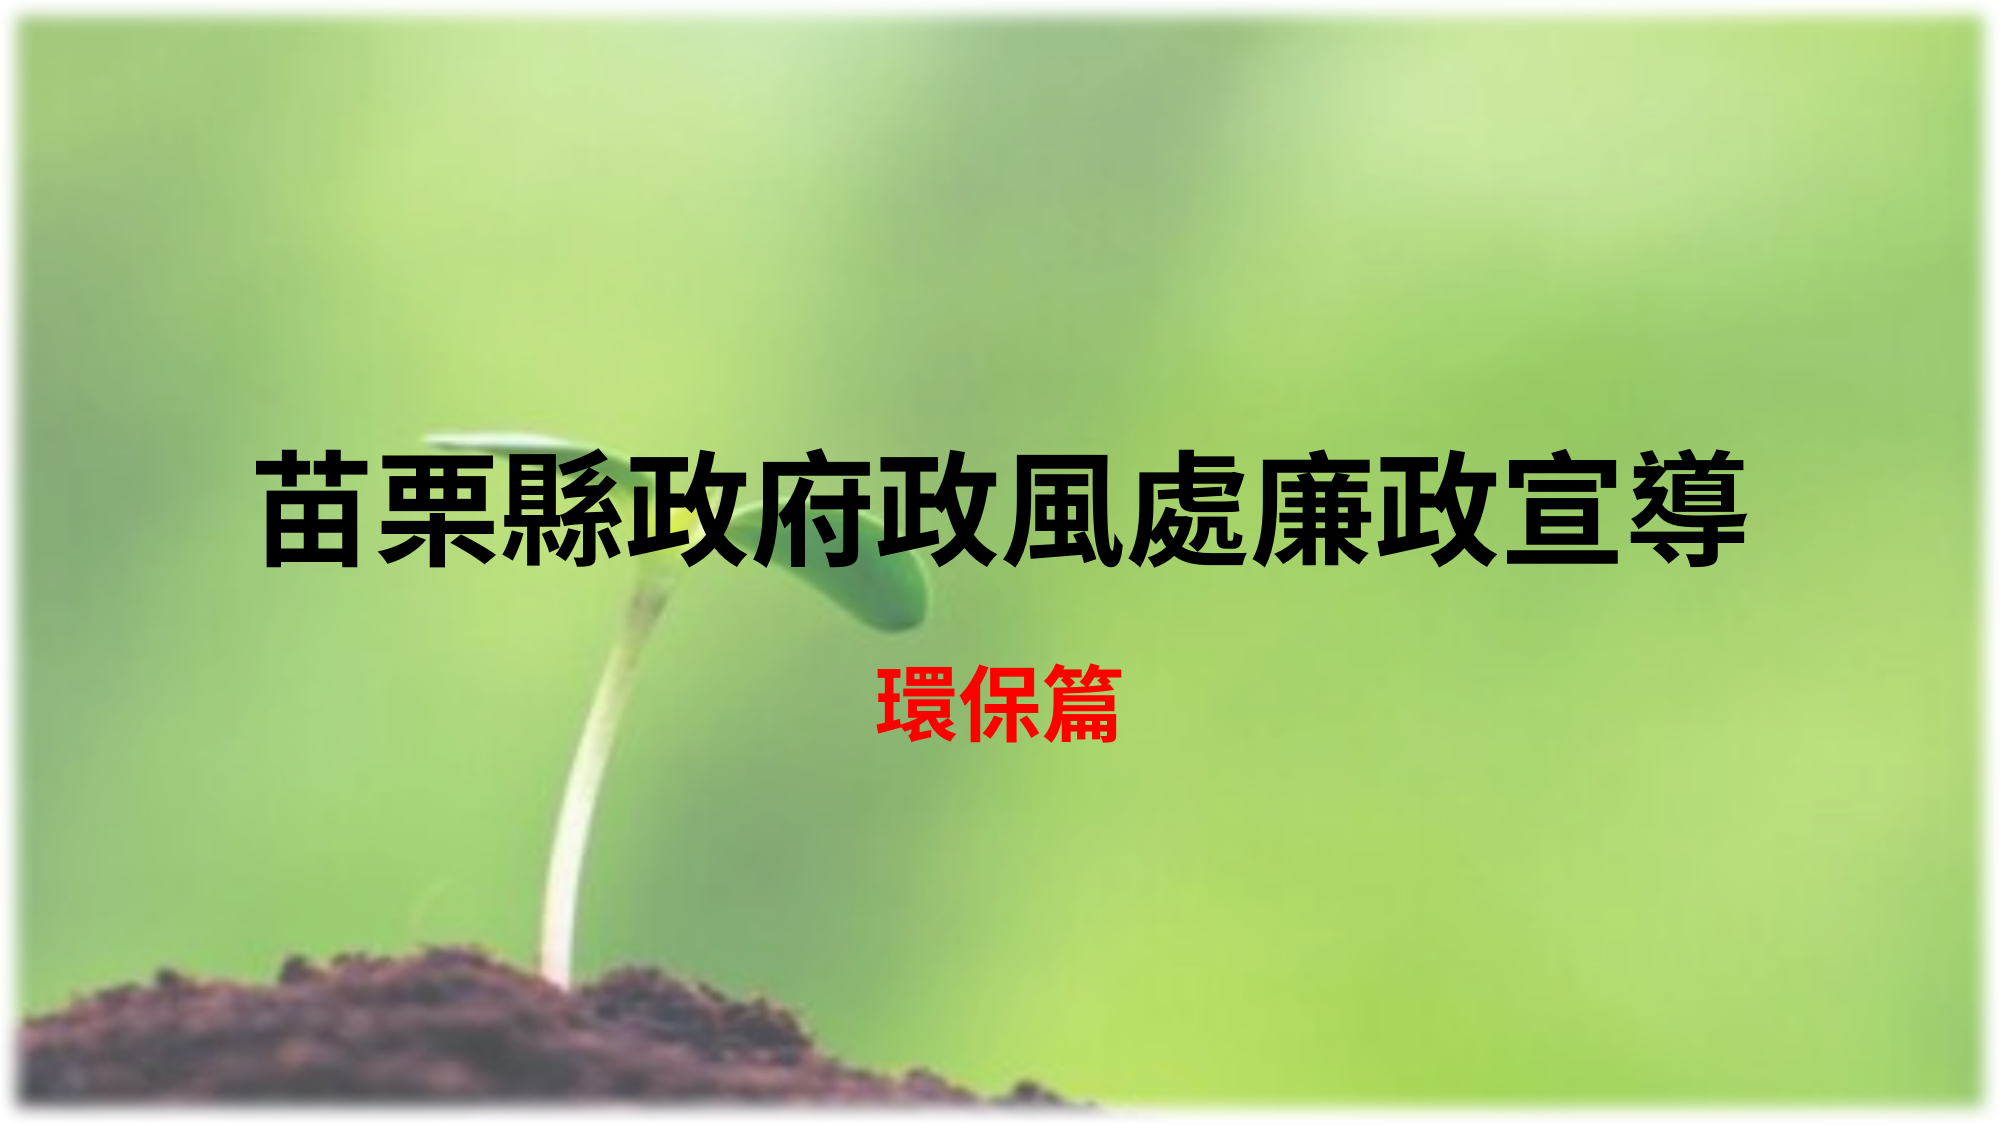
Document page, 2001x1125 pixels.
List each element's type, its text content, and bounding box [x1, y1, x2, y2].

subtitle 環保篇 [249, 656, 1750, 928]
title 苗栗縣政府政風處廉政宣導 [223, 199, 1777, 591]
picture [0, 0, 2000, 1125]
